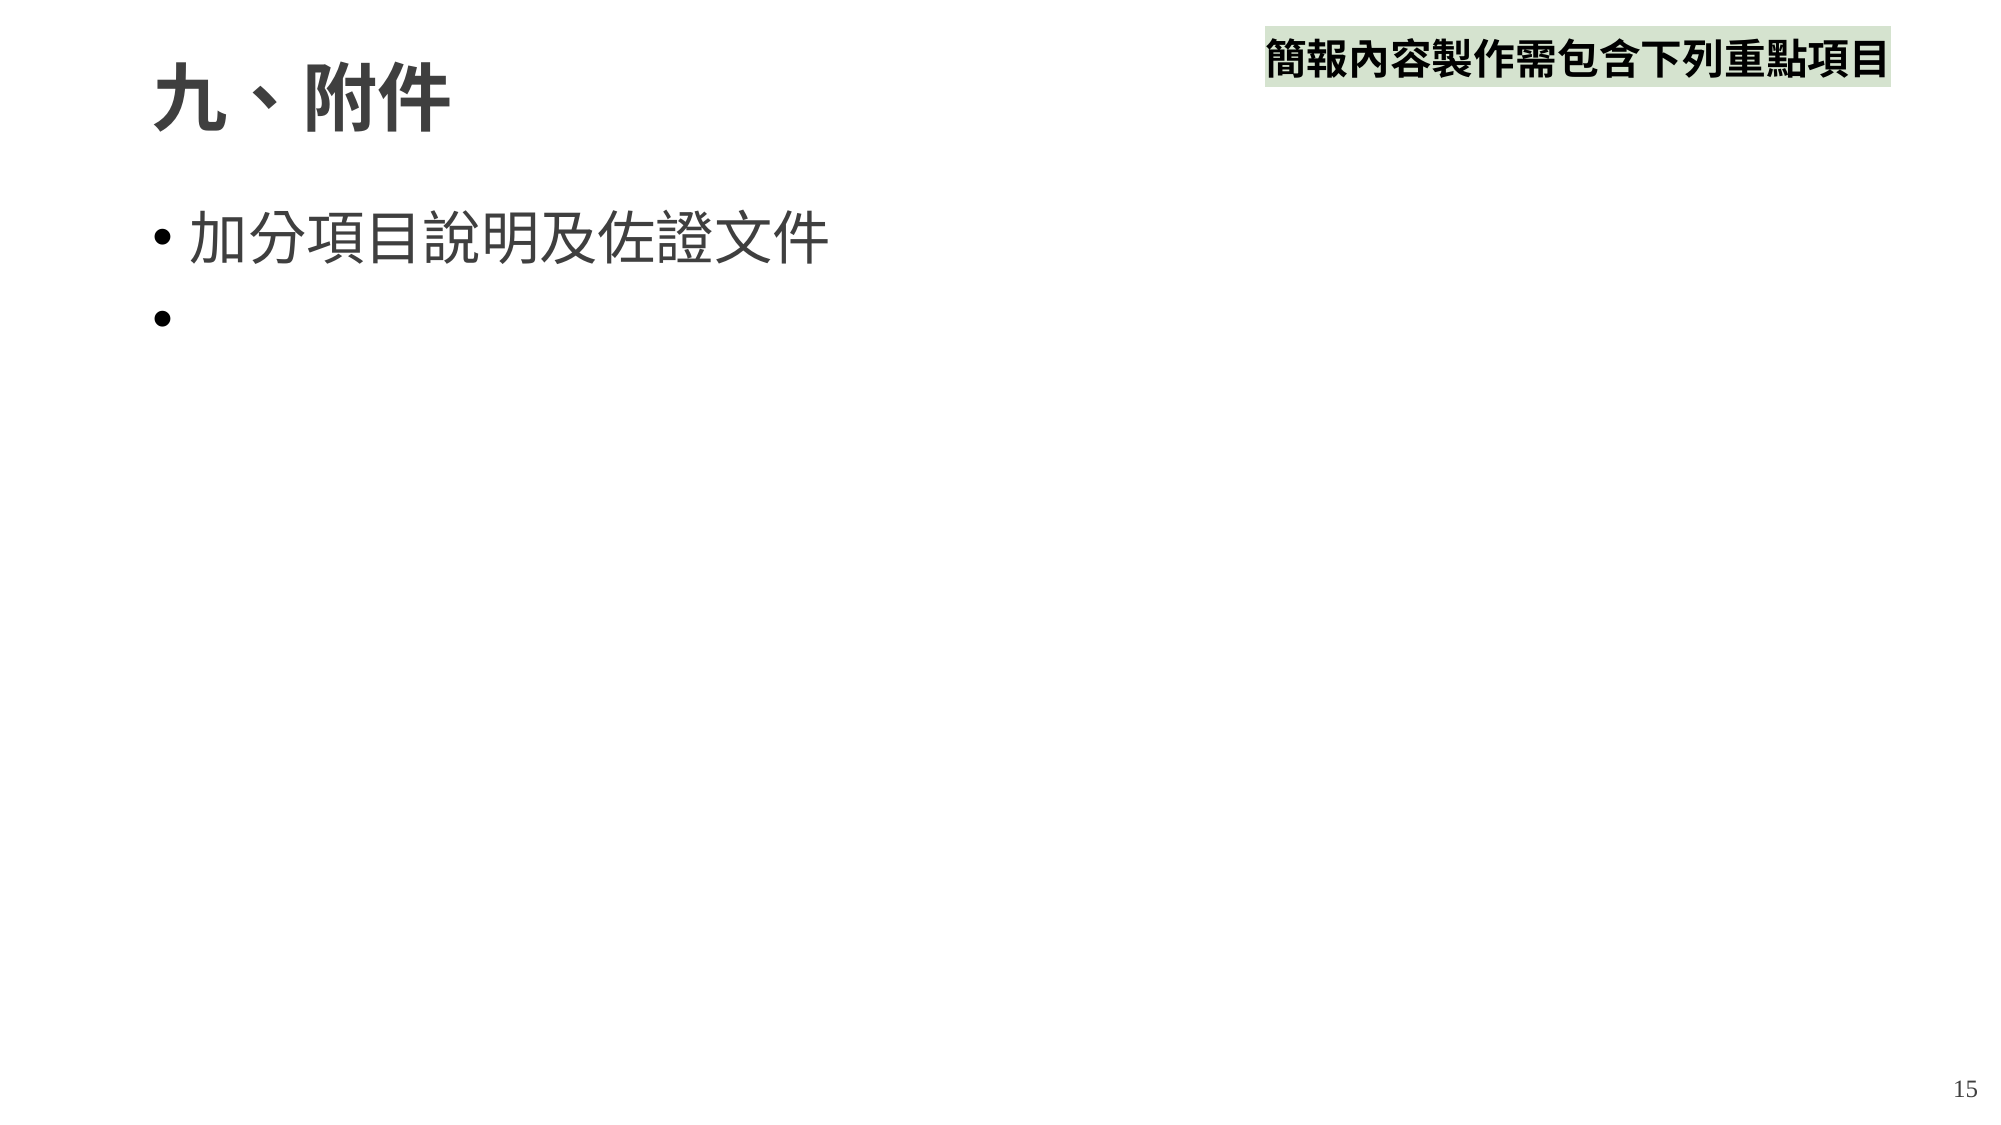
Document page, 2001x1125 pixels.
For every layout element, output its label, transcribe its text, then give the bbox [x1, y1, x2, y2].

list 加分項目說明及佐證文件 [137, 193, 1863, 1036]
text_box 簡報內容製作需包含下列重點項目 [1174, 26, 1983, 91]
text_box 15 [1931, 1062, 2000, 1113]
title 九、附件 [137, 49, 1863, 153]
